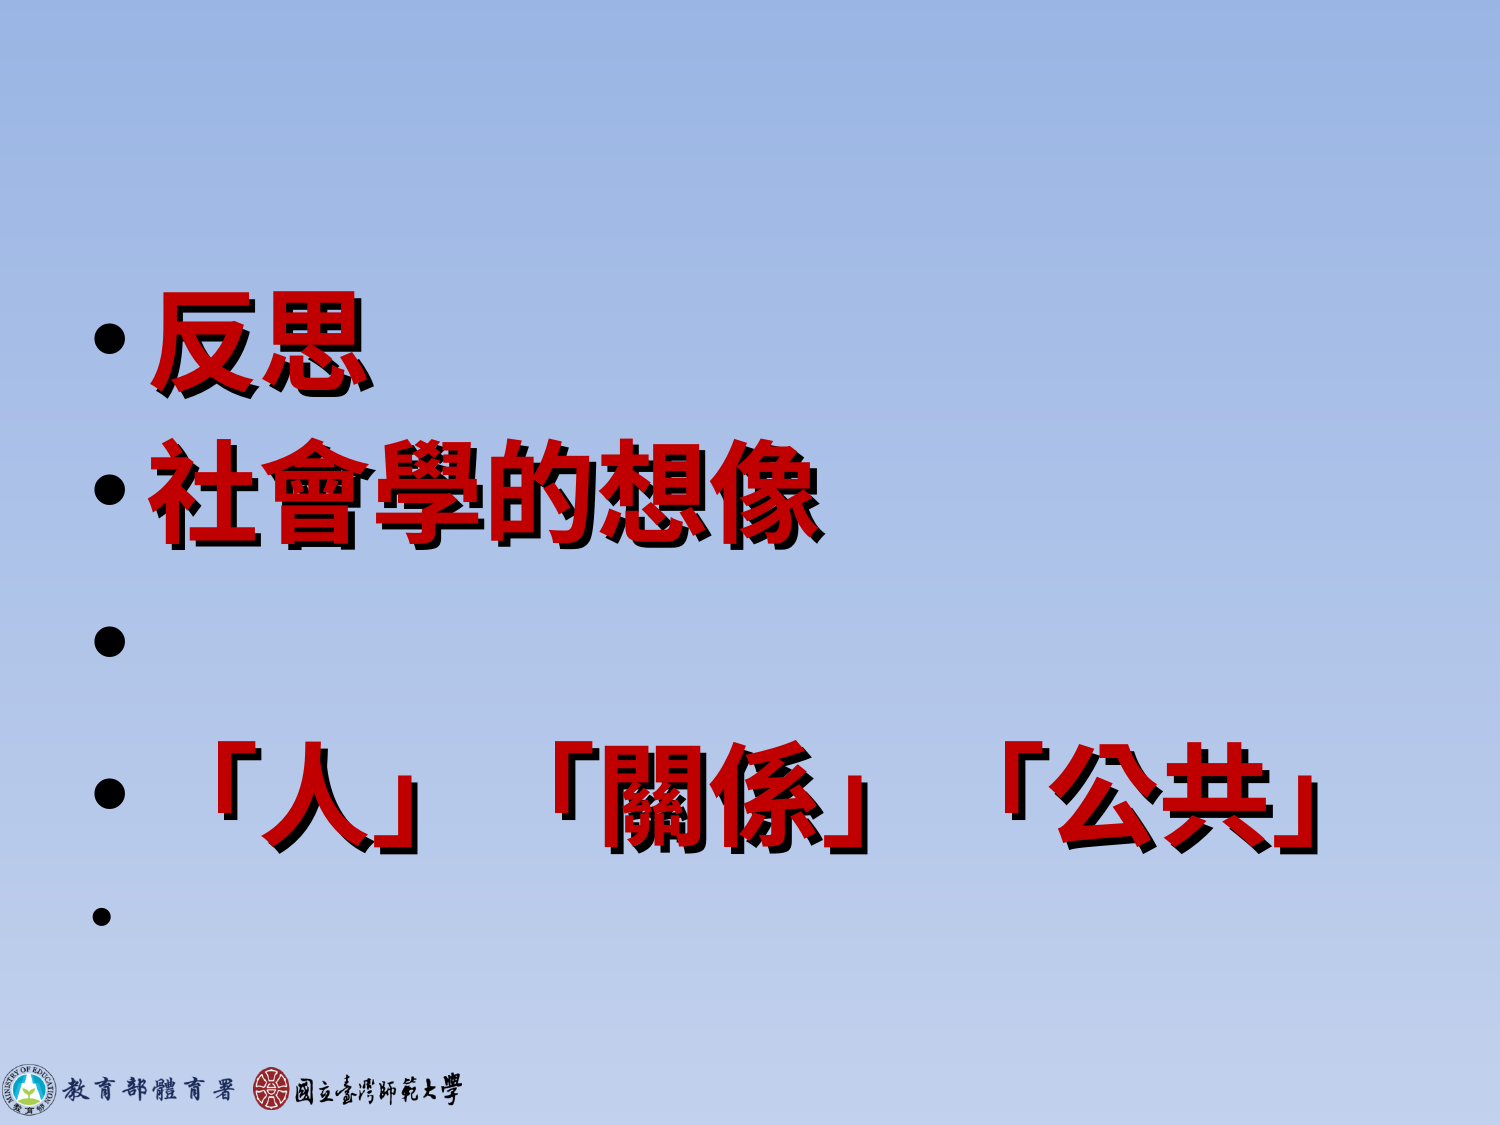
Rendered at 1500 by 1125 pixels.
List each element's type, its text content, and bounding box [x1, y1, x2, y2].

list 反思 社會學的想像 「人」「關係」「公共」 [75, 262, 1426, 1005]
